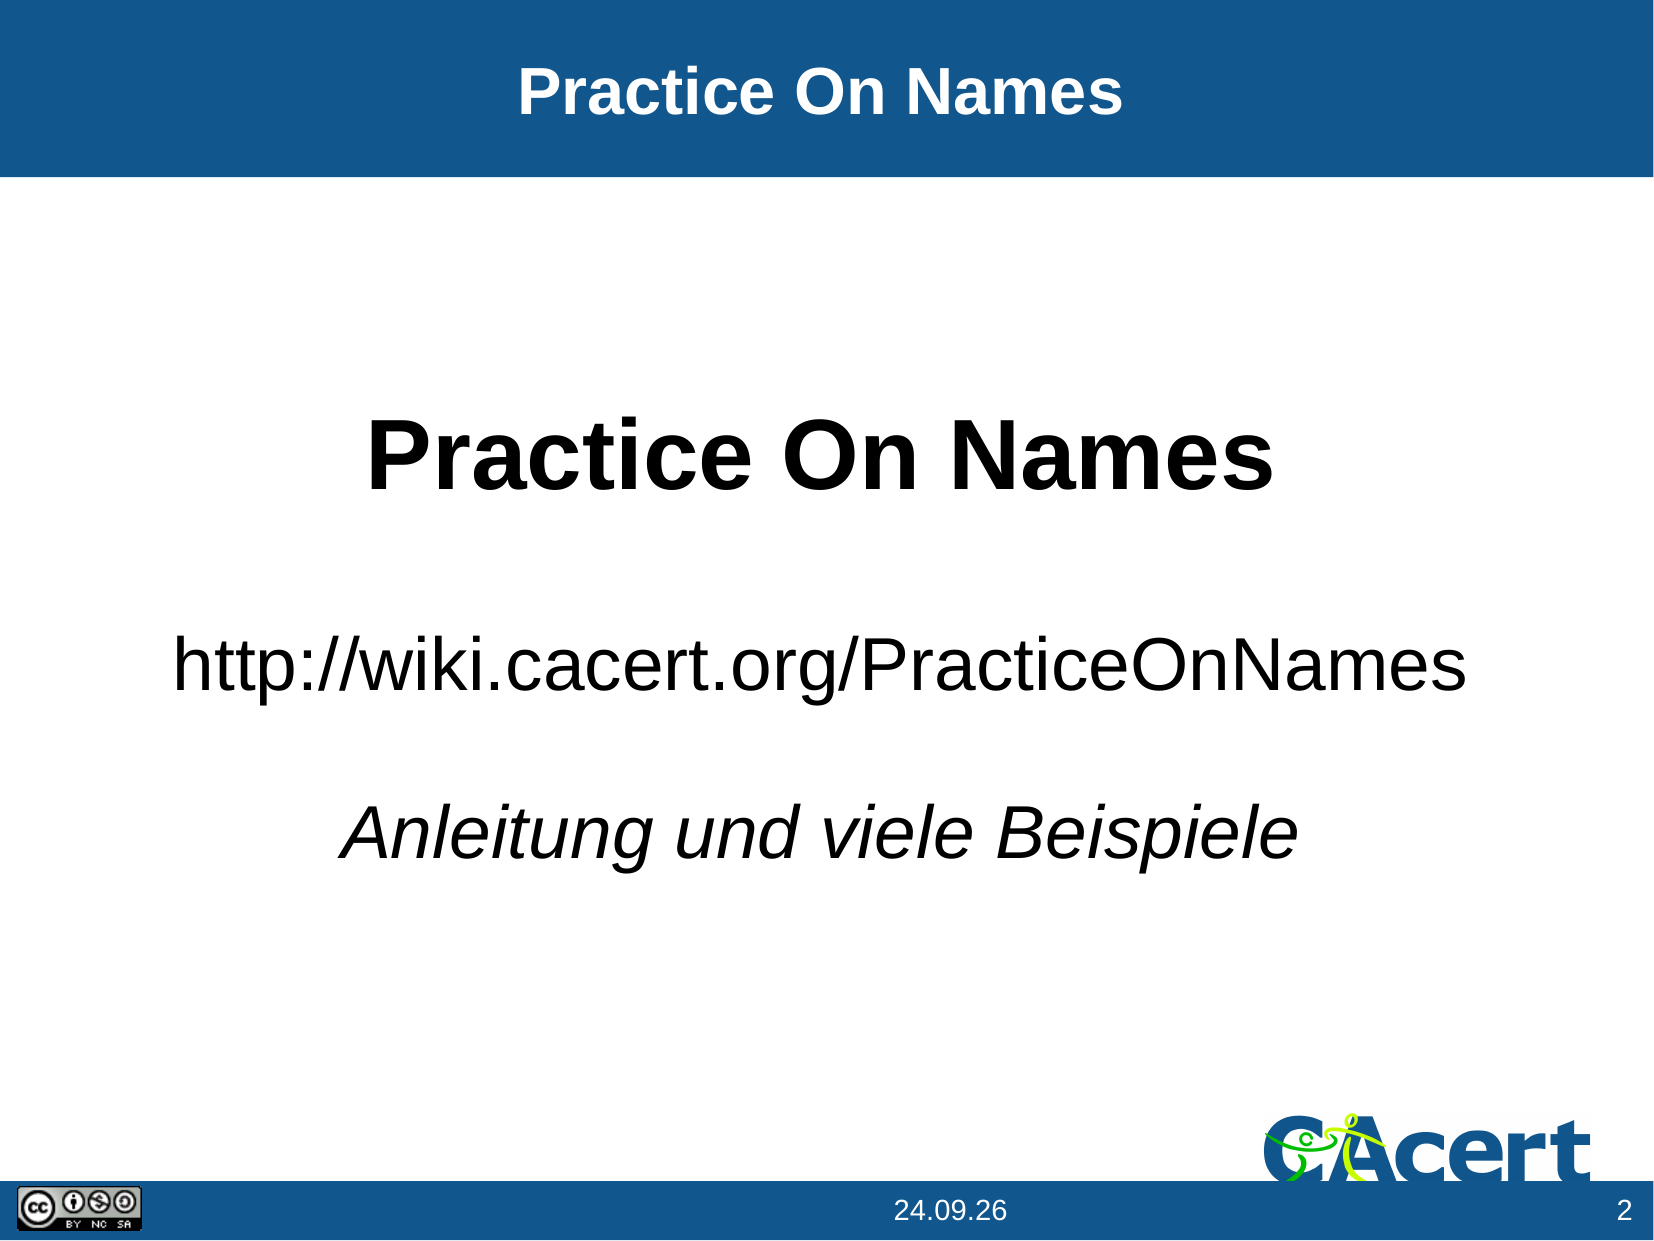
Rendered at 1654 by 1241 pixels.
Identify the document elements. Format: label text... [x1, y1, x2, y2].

subtitle Practice On Names http://wiki.cacert.org/PracticeOnNames Anleitung und viele Beispiele [76, 100, 1565, 1174]
title Practice On Names [76, 17, 1565, 100]
picture [17, 1186, 142, 1231]
picture [1263, 1112, 1591, 1181]
